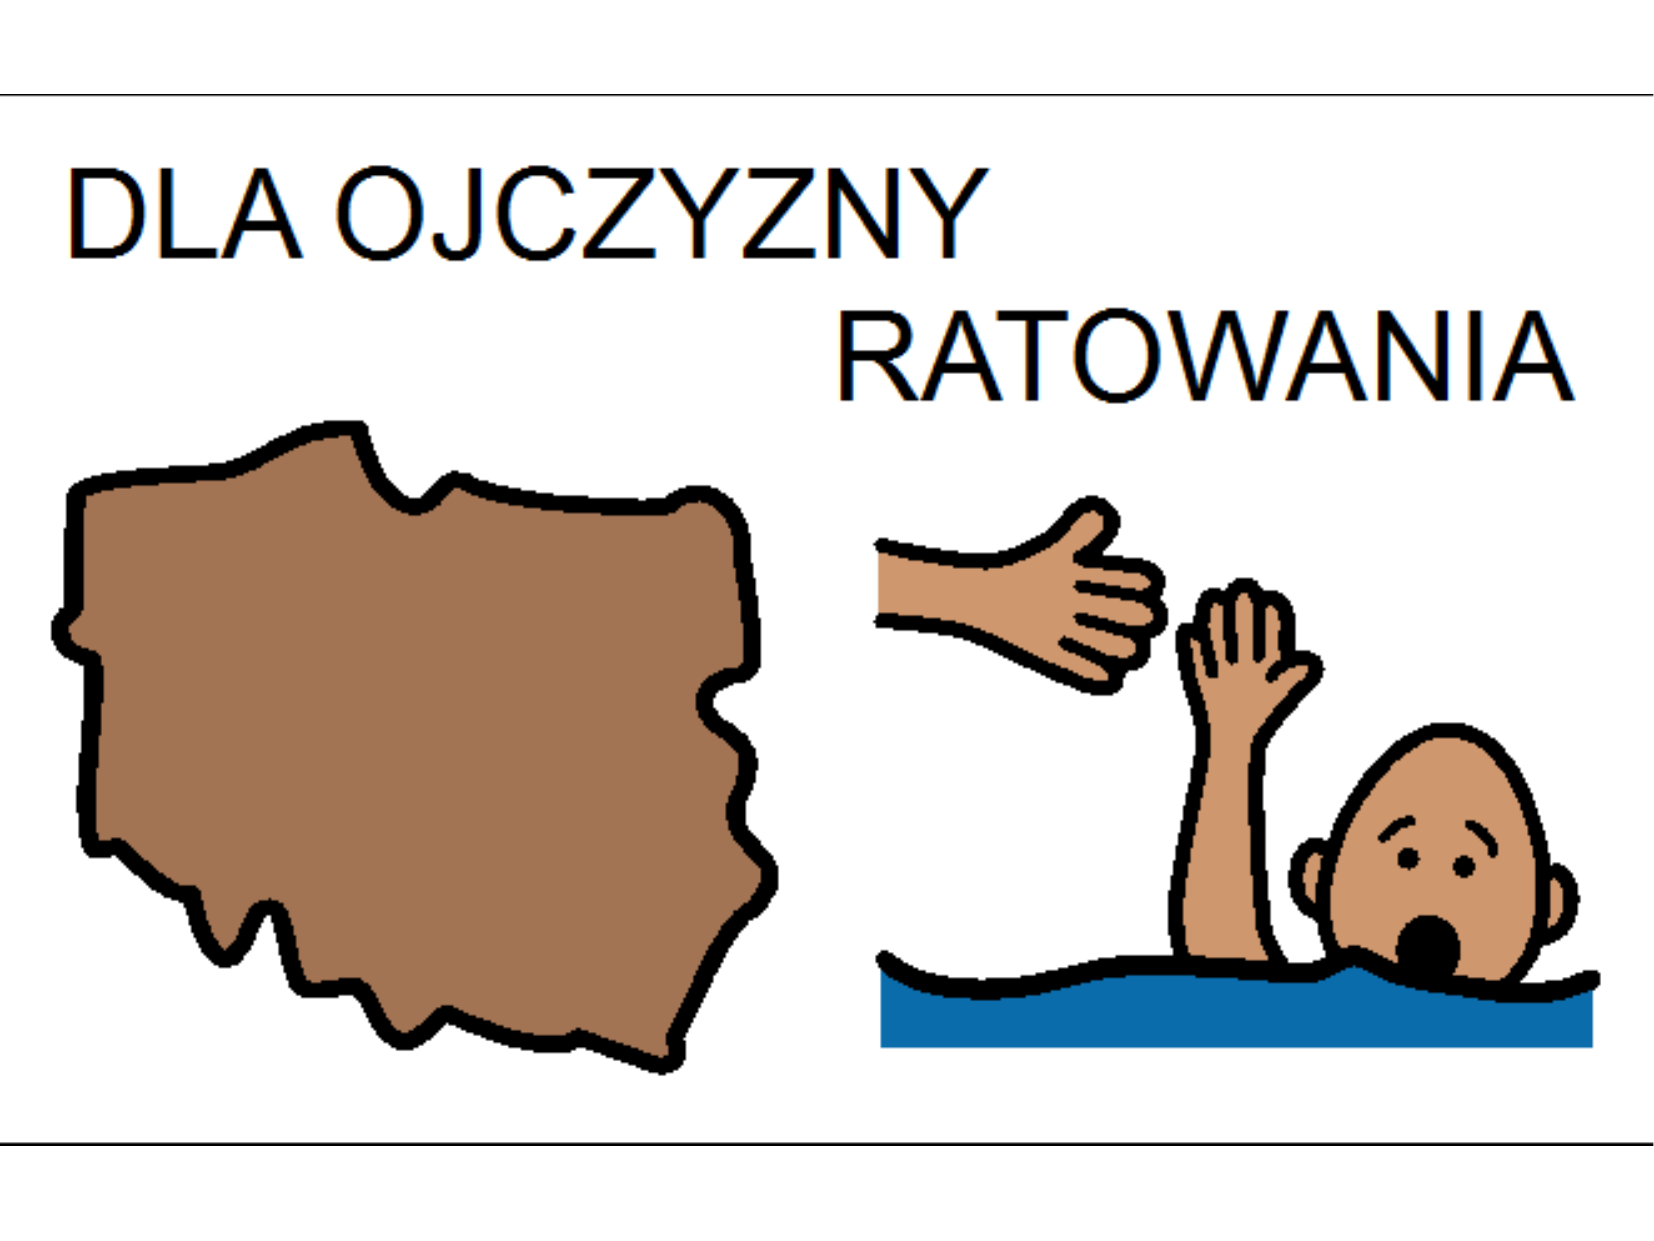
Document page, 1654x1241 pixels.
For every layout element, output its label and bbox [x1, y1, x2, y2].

picture [0, 94, 1654, 1146]
